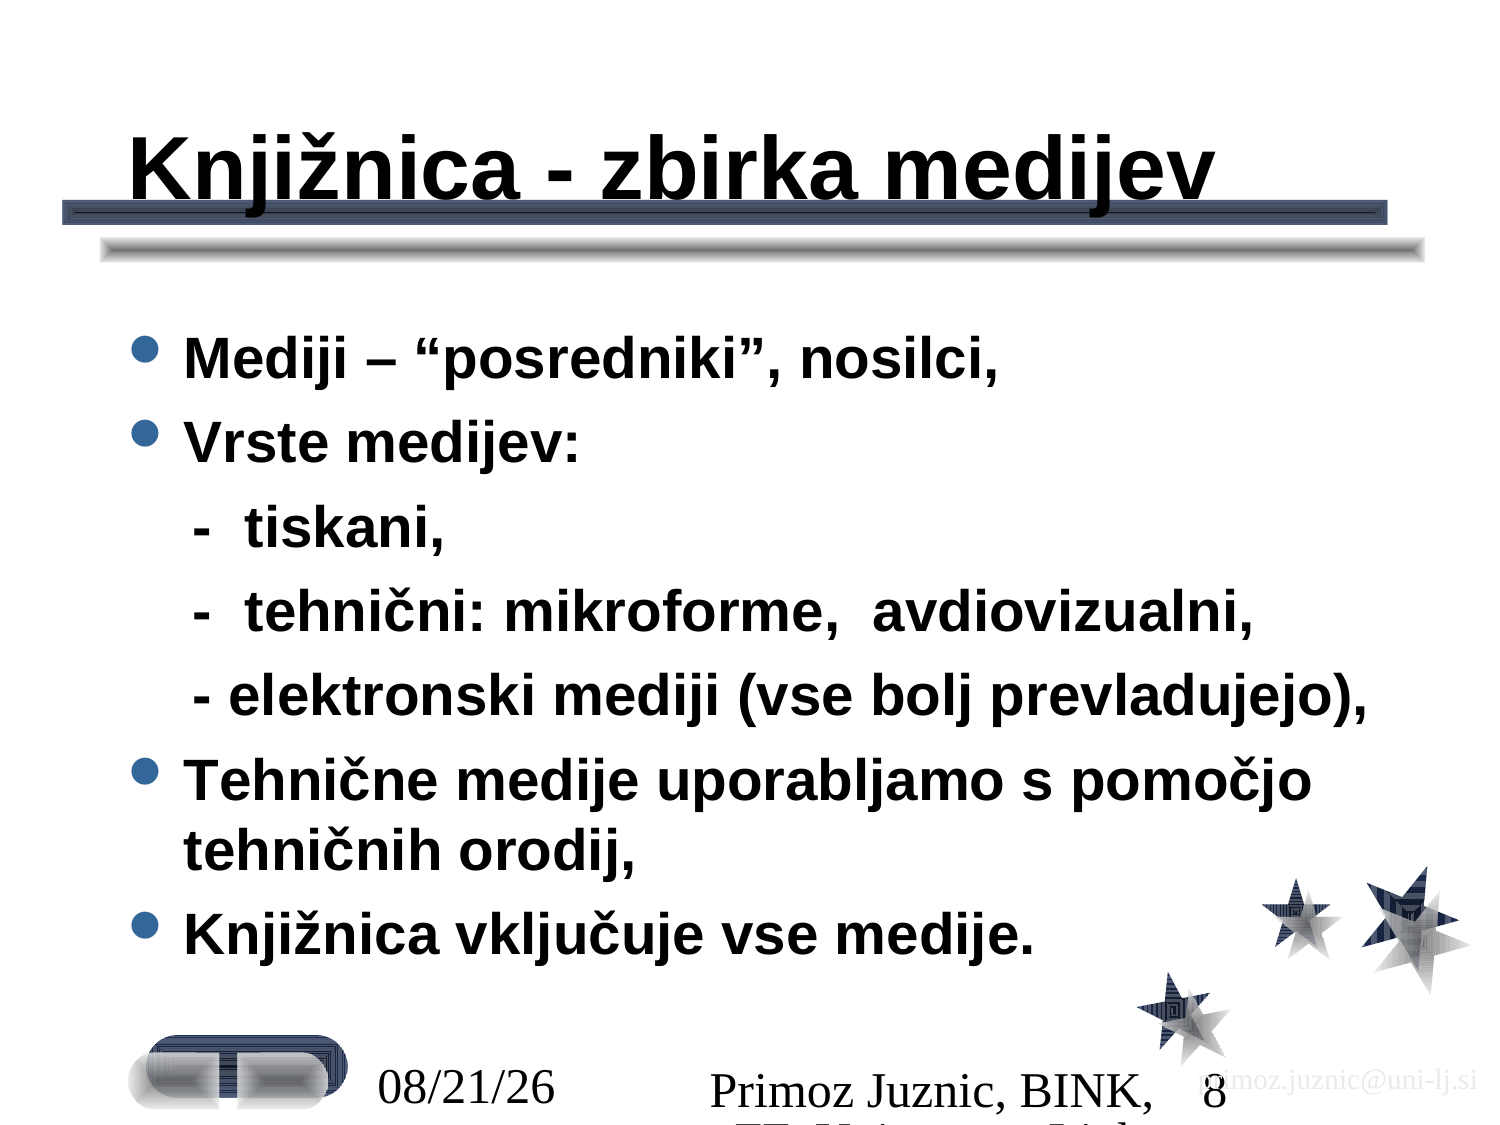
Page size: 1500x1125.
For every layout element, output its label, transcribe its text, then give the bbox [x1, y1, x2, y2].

title Knjižnica - zbirka medijev [112, 37, 1388, 225]
list Mediji – “posredniki”, nosilci, Vrste medijev: - tiskani, - tehnični: mikroforme, avdiovizualni, - elektronski mediji (vse bolj prevladujejo), Tehnične medije uporabljamo s pomočjo tehničnih orodij, Knjižnica vključuje vse medije. [112, 312, 1388, 988]
